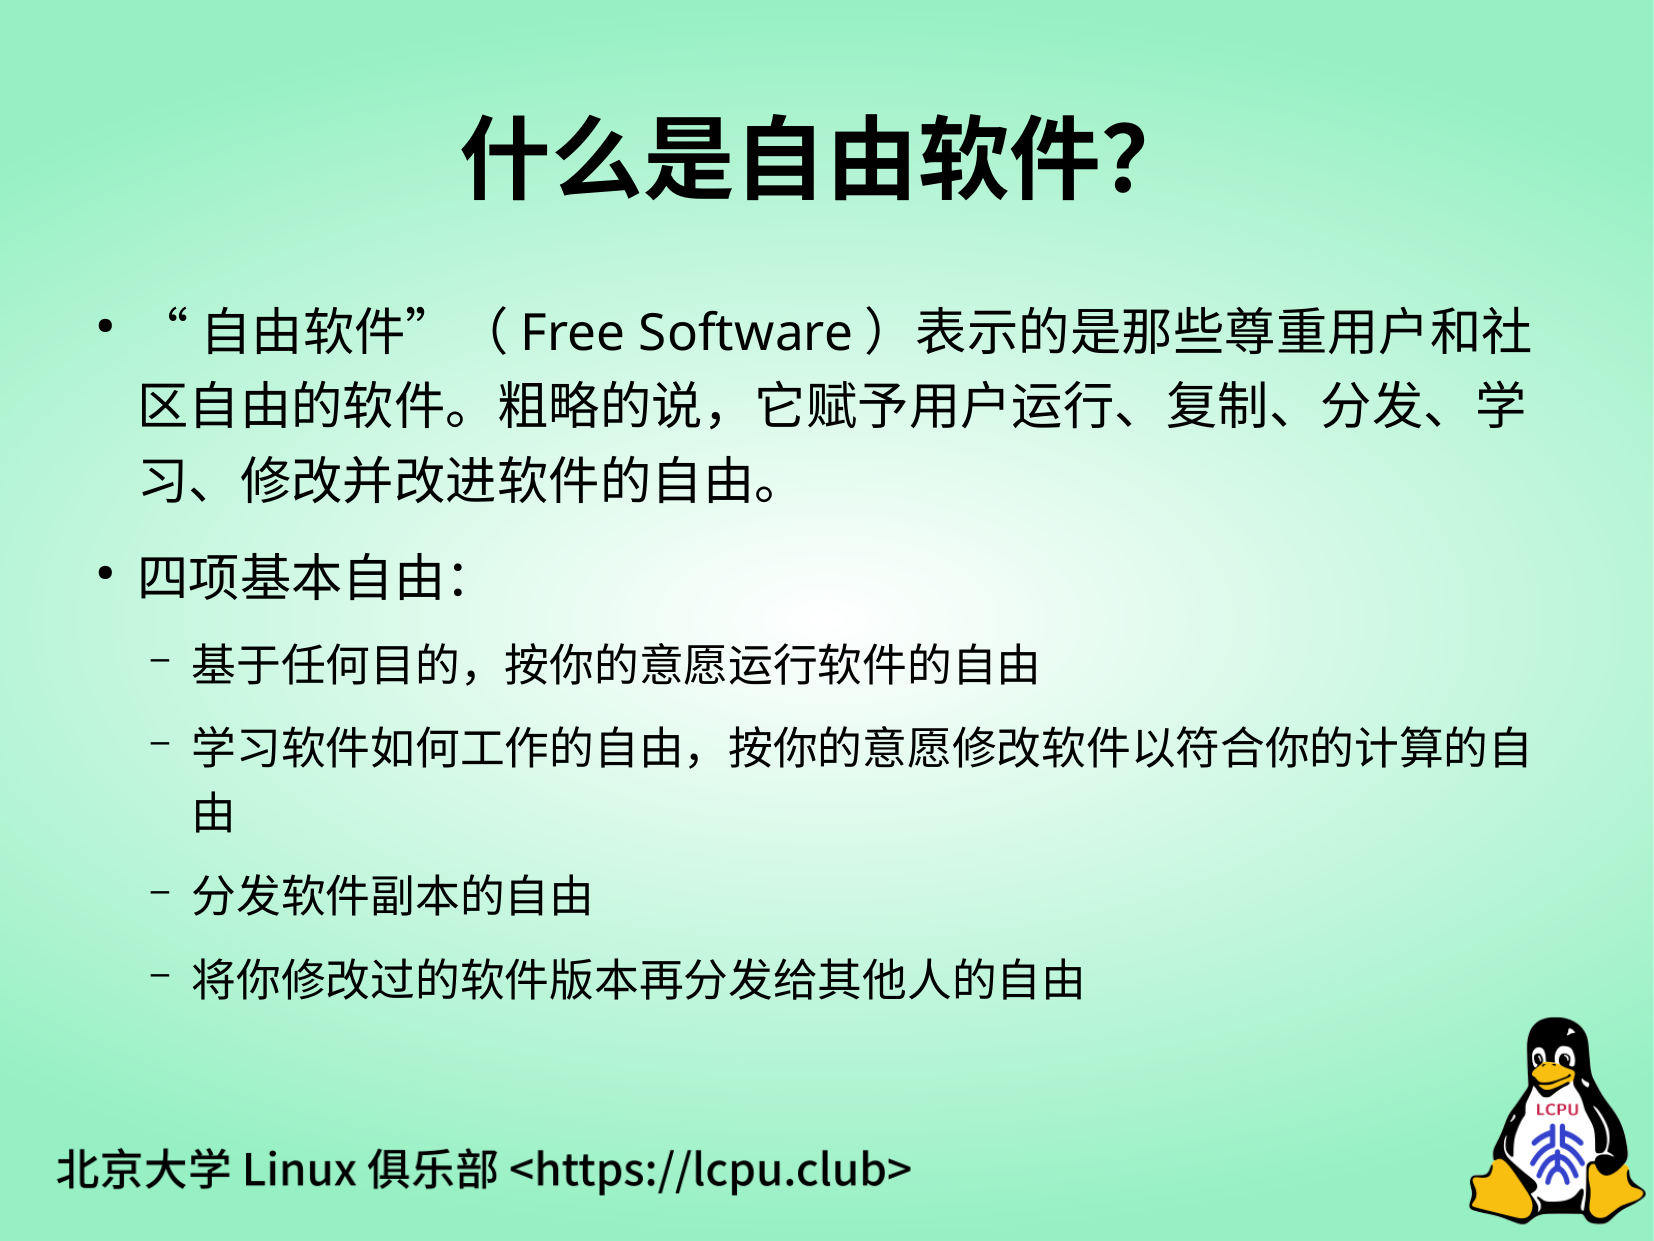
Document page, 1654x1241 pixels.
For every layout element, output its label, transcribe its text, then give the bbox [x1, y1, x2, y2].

title 什么是自由软件？ [82, 49, 1571, 257]
list “自由软件”（Free Software）表示的是那些尊重用户和社区自由的软件。粗略的说，它赋予用户运行、复制、分发、学习、修改并改进软件的自由。 四项基本自由： 基于任何目的，按你的意愿运行软件的自由 学习软件如何工作的自由，按你的意愿修改软件以符合你的计算的自由 分发软件副本的自由 将你修改过的软件版本再分发给其他人的自由 [82, 290, 1571, 1010]
picture [0, 0, 1654, 1241]
